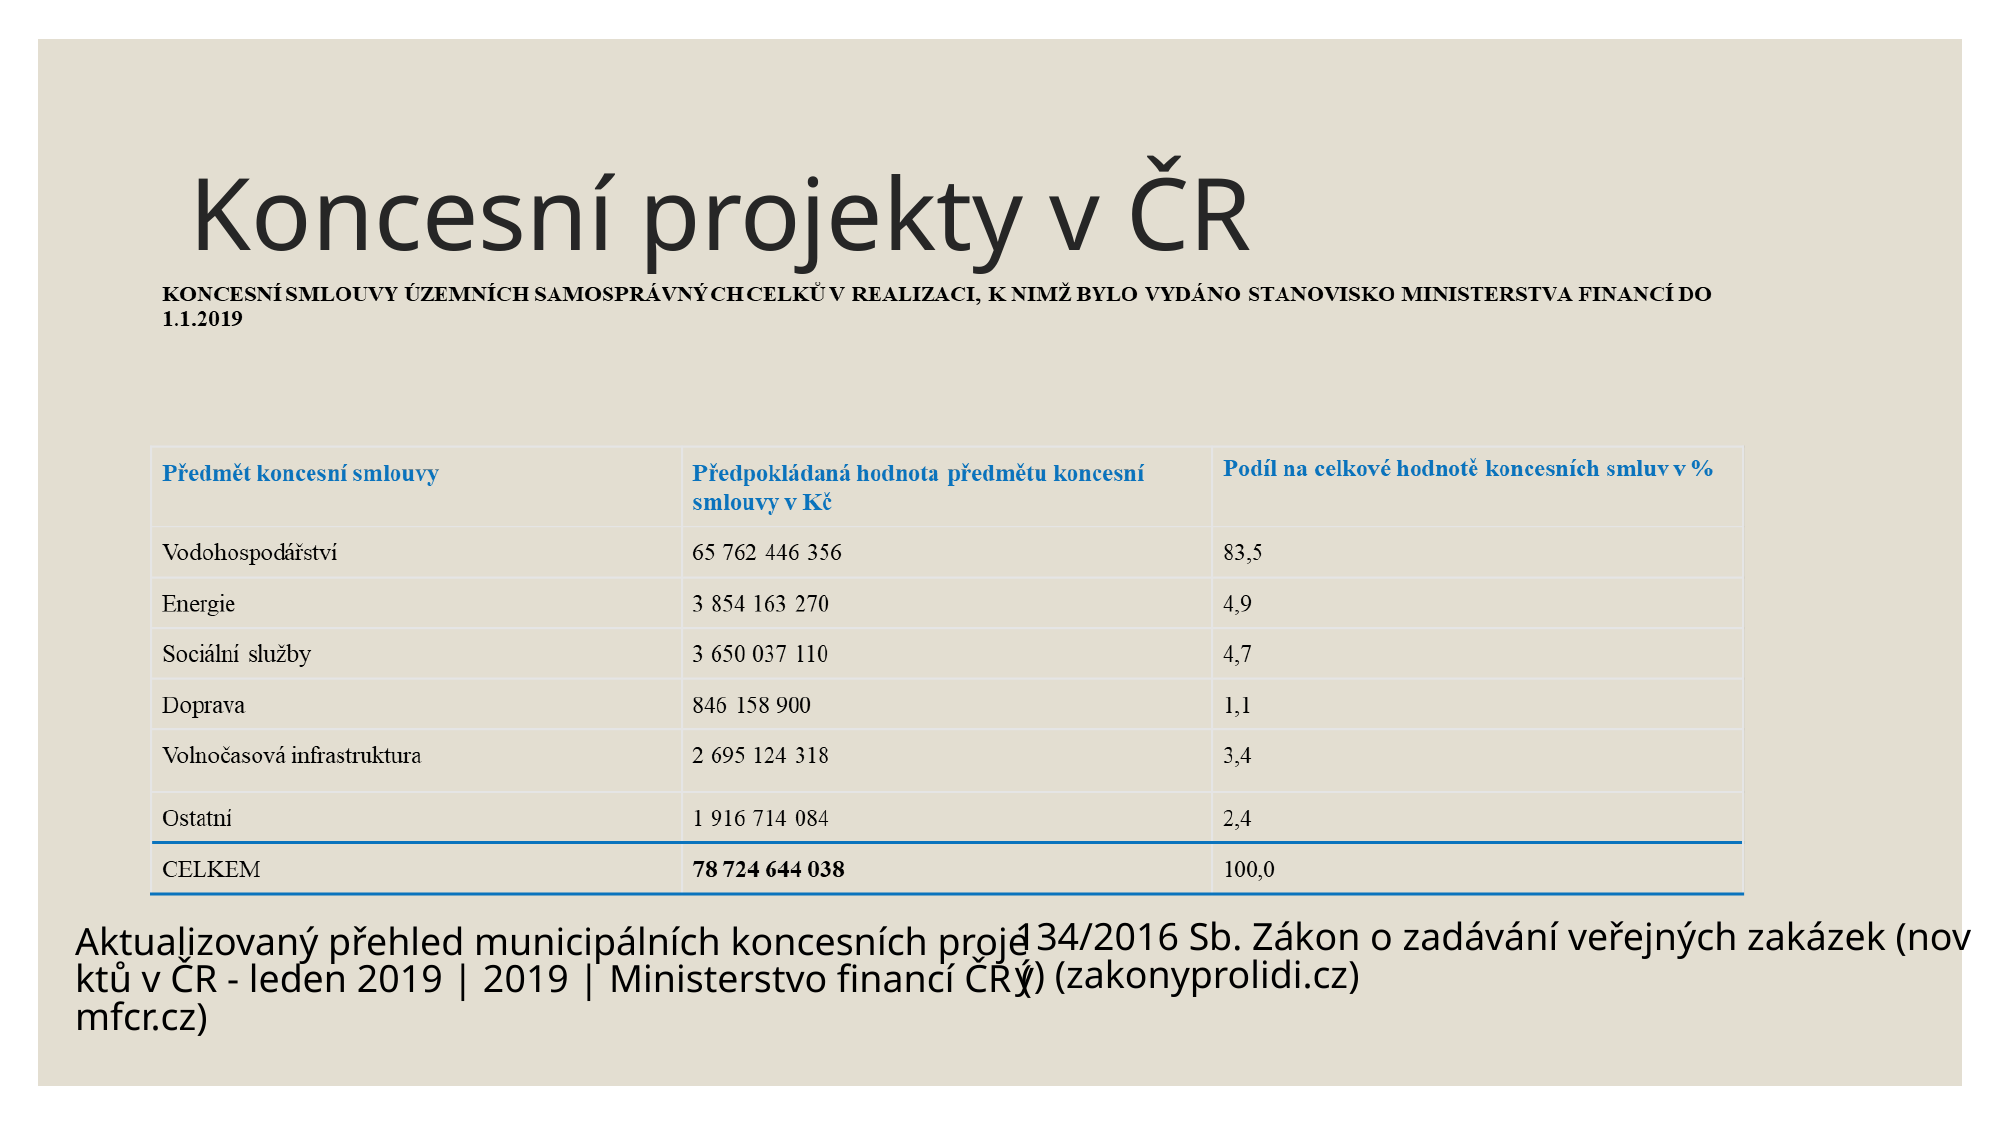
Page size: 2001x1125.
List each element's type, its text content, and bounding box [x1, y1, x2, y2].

text_box Aktualizovaný přehled municipálních koncesních projektů v ČR - leden 2019 | 2019 | Ministerstvo financí ČR (mfcr.cz) [60, 910, 1061, 1062]
title Koncesní projekty v ČR [174, 105, 1825, 331]
picture [149, 270, 1745, 897]
text_box 134/2016 Sb. Zákon o zadávání veřejných zakázek (nový) (zakonyprolidi.cz) [999, 905, 2000, 1012]
